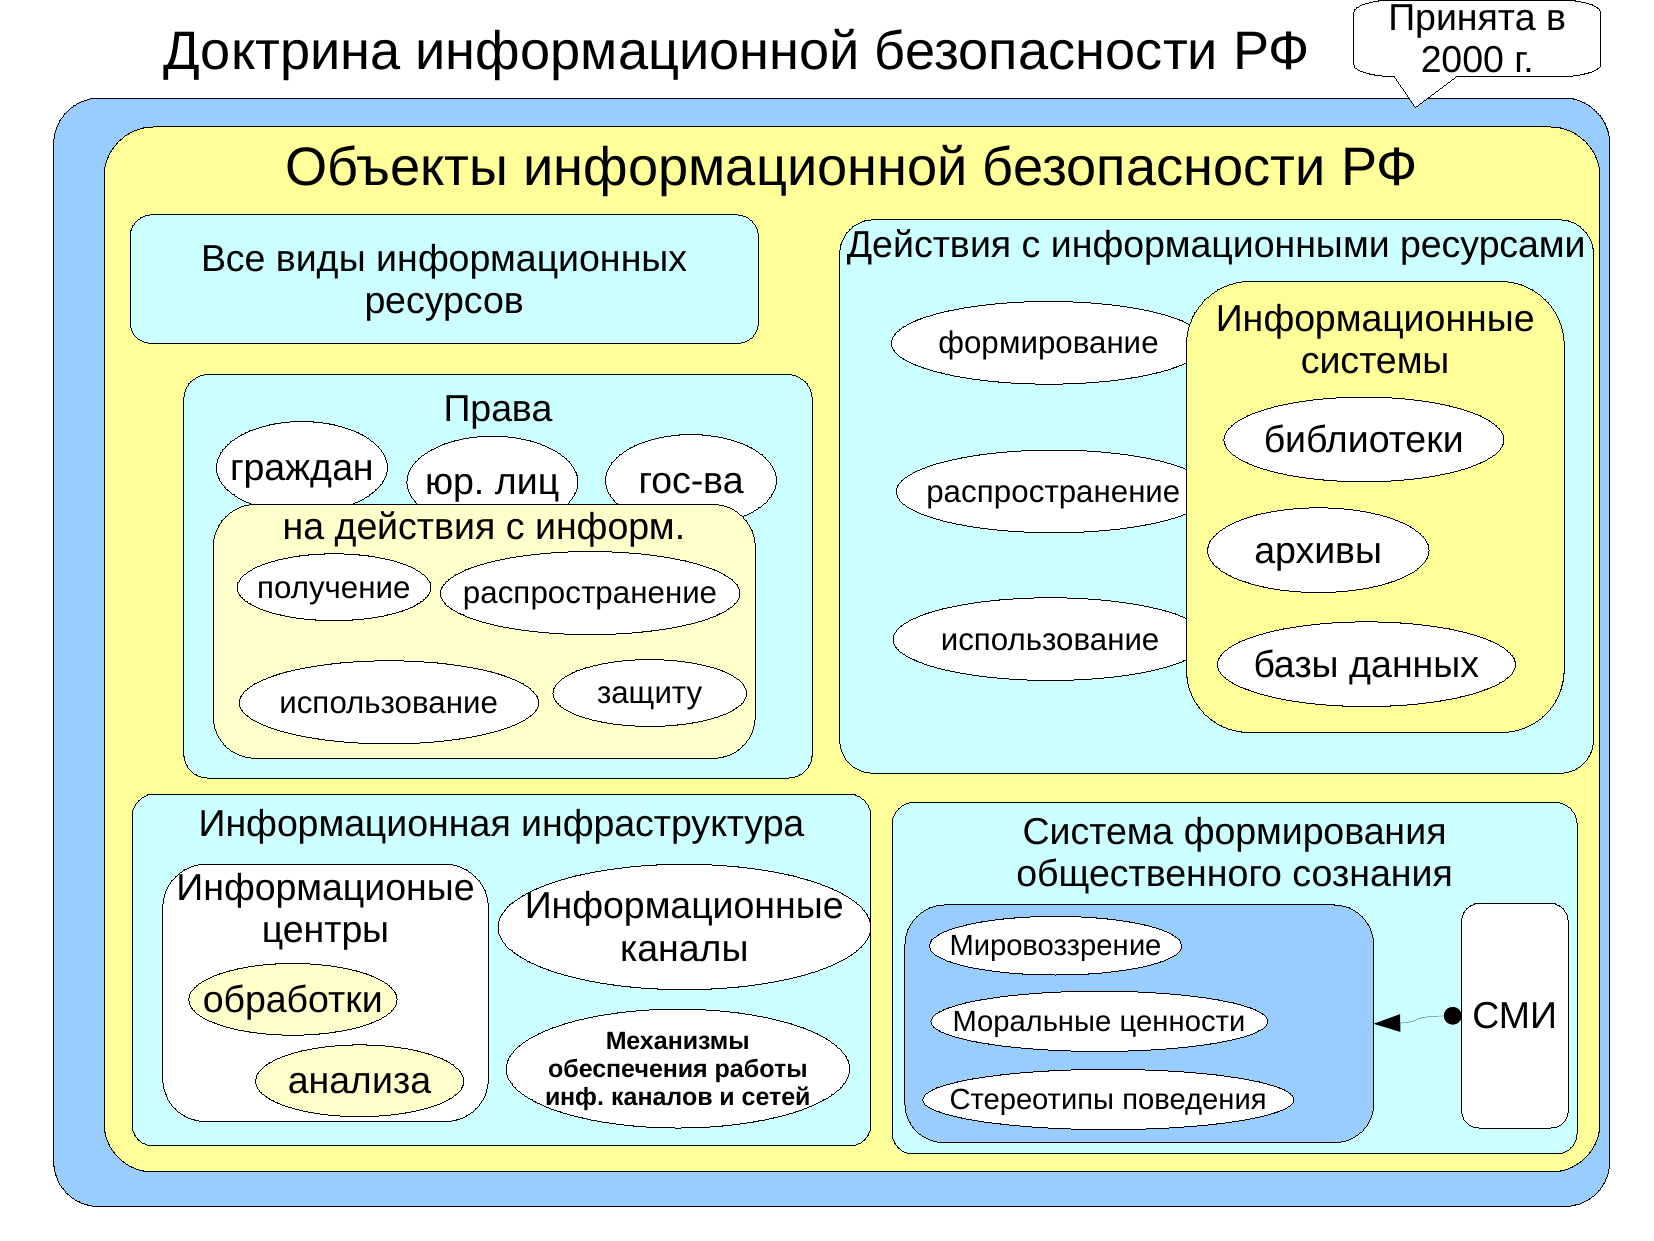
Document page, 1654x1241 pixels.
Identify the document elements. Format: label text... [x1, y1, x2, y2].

text_box использование [239, 660, 539, 744]
text_box обработки [188, 963, 398, 1036]
text_box Информационная инфраструктура [132, 794, 871, 1146]
text_box Стереотипы поведения [922, 1069, 1294, 1130]
text_box юр. лиц [406, 436, 578, 504]
text_box распространение [896, 450, 1186, 533]
text_box Информационные системы [1186, 281, 1565, 733]
text_box гос-ва [605, 434, 777, 516]
text_box [53, 98, 1610, 1207]
text_box на действия с информ. [213, 504, 756, 759]
text_box Система формирования общественного сознания [892, 802, 1578, 1154]
text_box получение [237, 553, 431, 621]
text_box СМИ [1461, 903, 1569, 1129]
text_box граждан [216, 421, 388, 504]
text_box Права [183, 374, 813, 779]
text_box Доктрина информационной безопасности РФ [43, 13, 1402, 89]
text_box Объекты информационной безопасности РФ [104, 126, 1600, 1172]
text_box Моральные ценности [930, 991, 1268, 1052]
text_box анализа [255, 1044, 464, 1117]
text_box использование [893, 597, 1186, 681]
text_box формирование [891, 301, 1189, 385]
text_box Все виды информационных ресурсов [130, 214, 759, 344]
text_box Действия с информационными ресурсами [839, 219, 1594, 774]
text_box защиту [552, 659, 747, 727]
text_box Принята в 2000 г. [1353, 0, 1601, 108]
text_box базы данных [1217, 621, 1516, 707]
text_box распространение [440, 551, 740, 635]
text_box Информационые центры [162, 864, 489, 1122]
text_box Мировоззрение [929, 916, 1182, 976]
text_box Доктрина информационной безопасности РФ [1442, 13, 1607, 89]
text_box Информационные каналы [498, 864, 871, 990]
text_box Механизмы обеспечения работы инф. каналов и сетей [506, 1009, 850, 1129]
text_box библиотеки [1223, 397, 1504, 482]
text_box архивы [1207, 507, 1430, 593]
